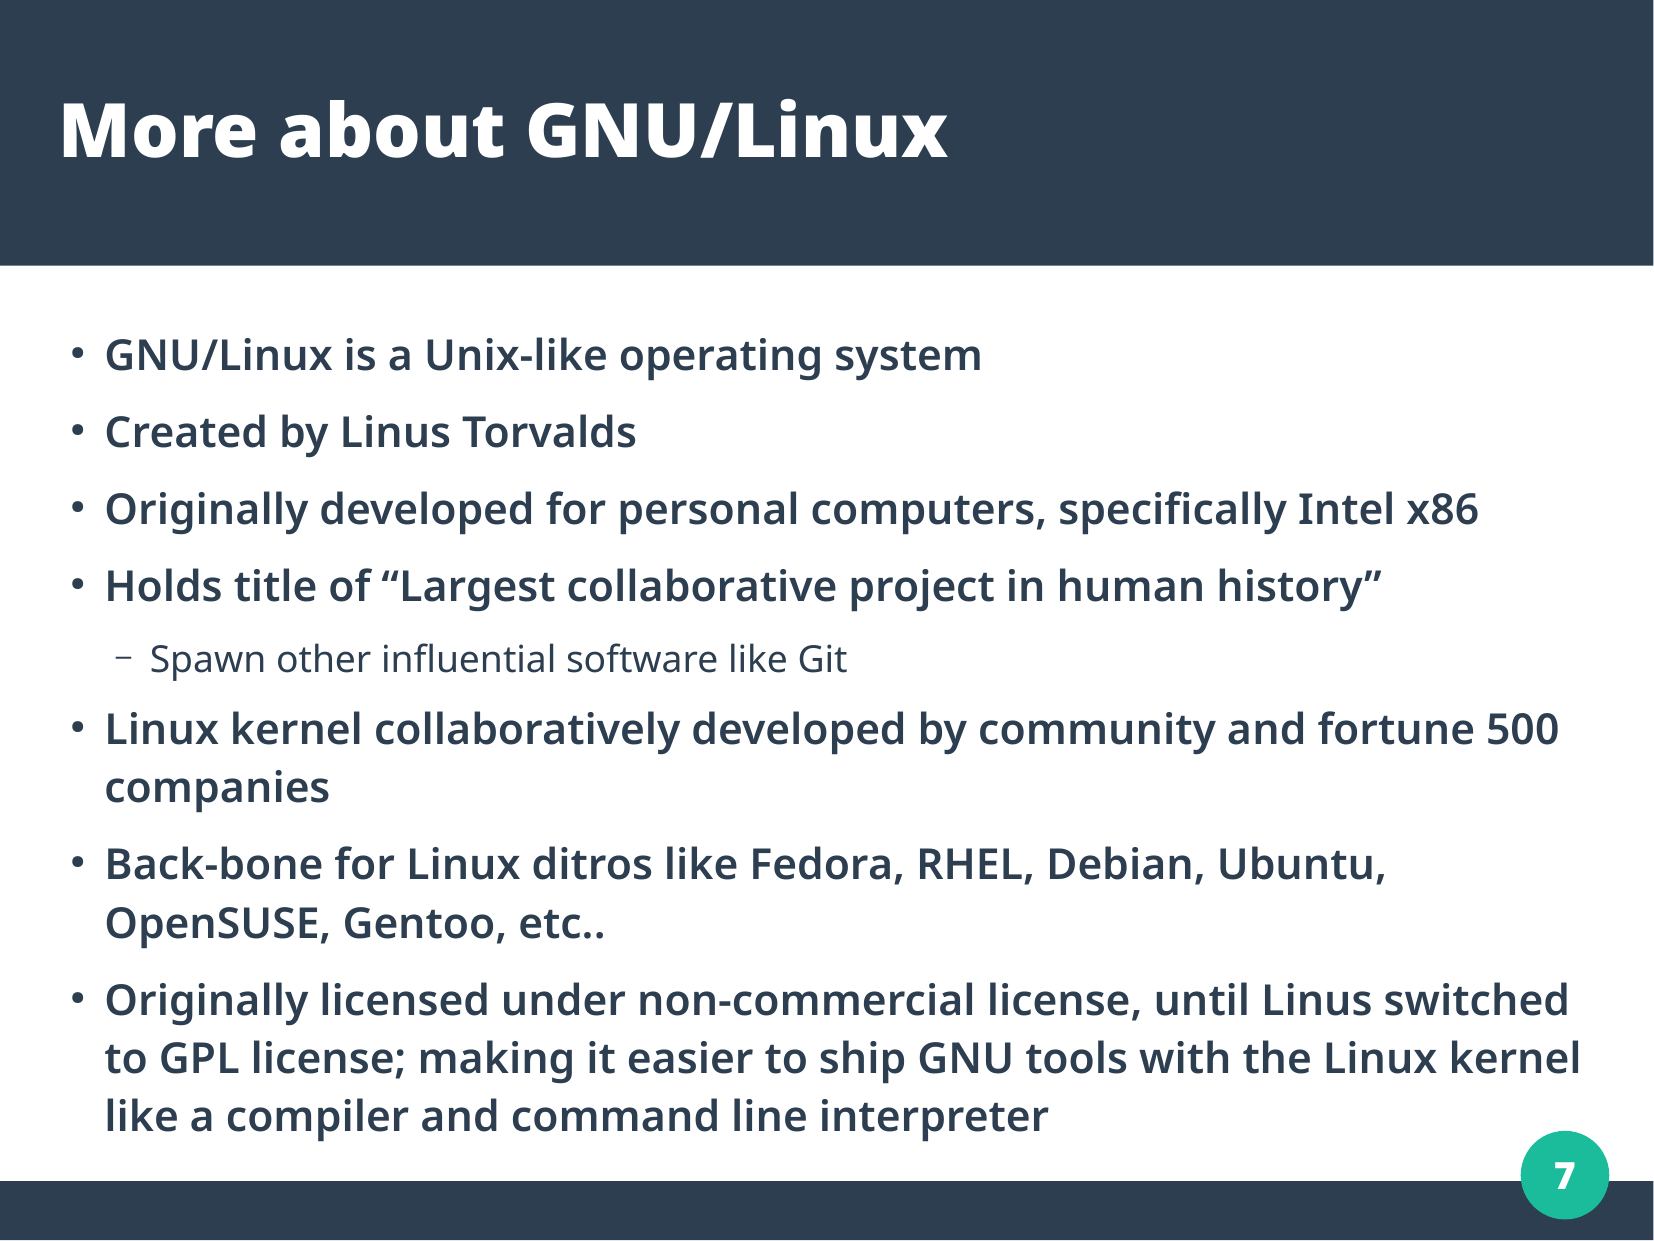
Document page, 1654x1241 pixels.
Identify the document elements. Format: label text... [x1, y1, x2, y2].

title More about GNU/Linux [59, 49, 1595, 207]
list GNU/Linux is a Unix-like operating system Created by Linus Torvalds Originally developed for personal computers, specifically Intel x86 Holds title of “Largest collaborative project in human history” Spawn other influential software like Git Linux kernel collaboratively developed by community and fortune 500 companies Back-bone for Linux ditros like Fedora, RHEL, Debian, Ubuntu, OpenSUSE, Gentoo, etc.. Originally licensed under non-commercial license, until Linus switched to GPL license; making it easier to ship GNU tools with the Linux kernel like a compiler and command line interpreter [59, 324, 1595, 1152]
